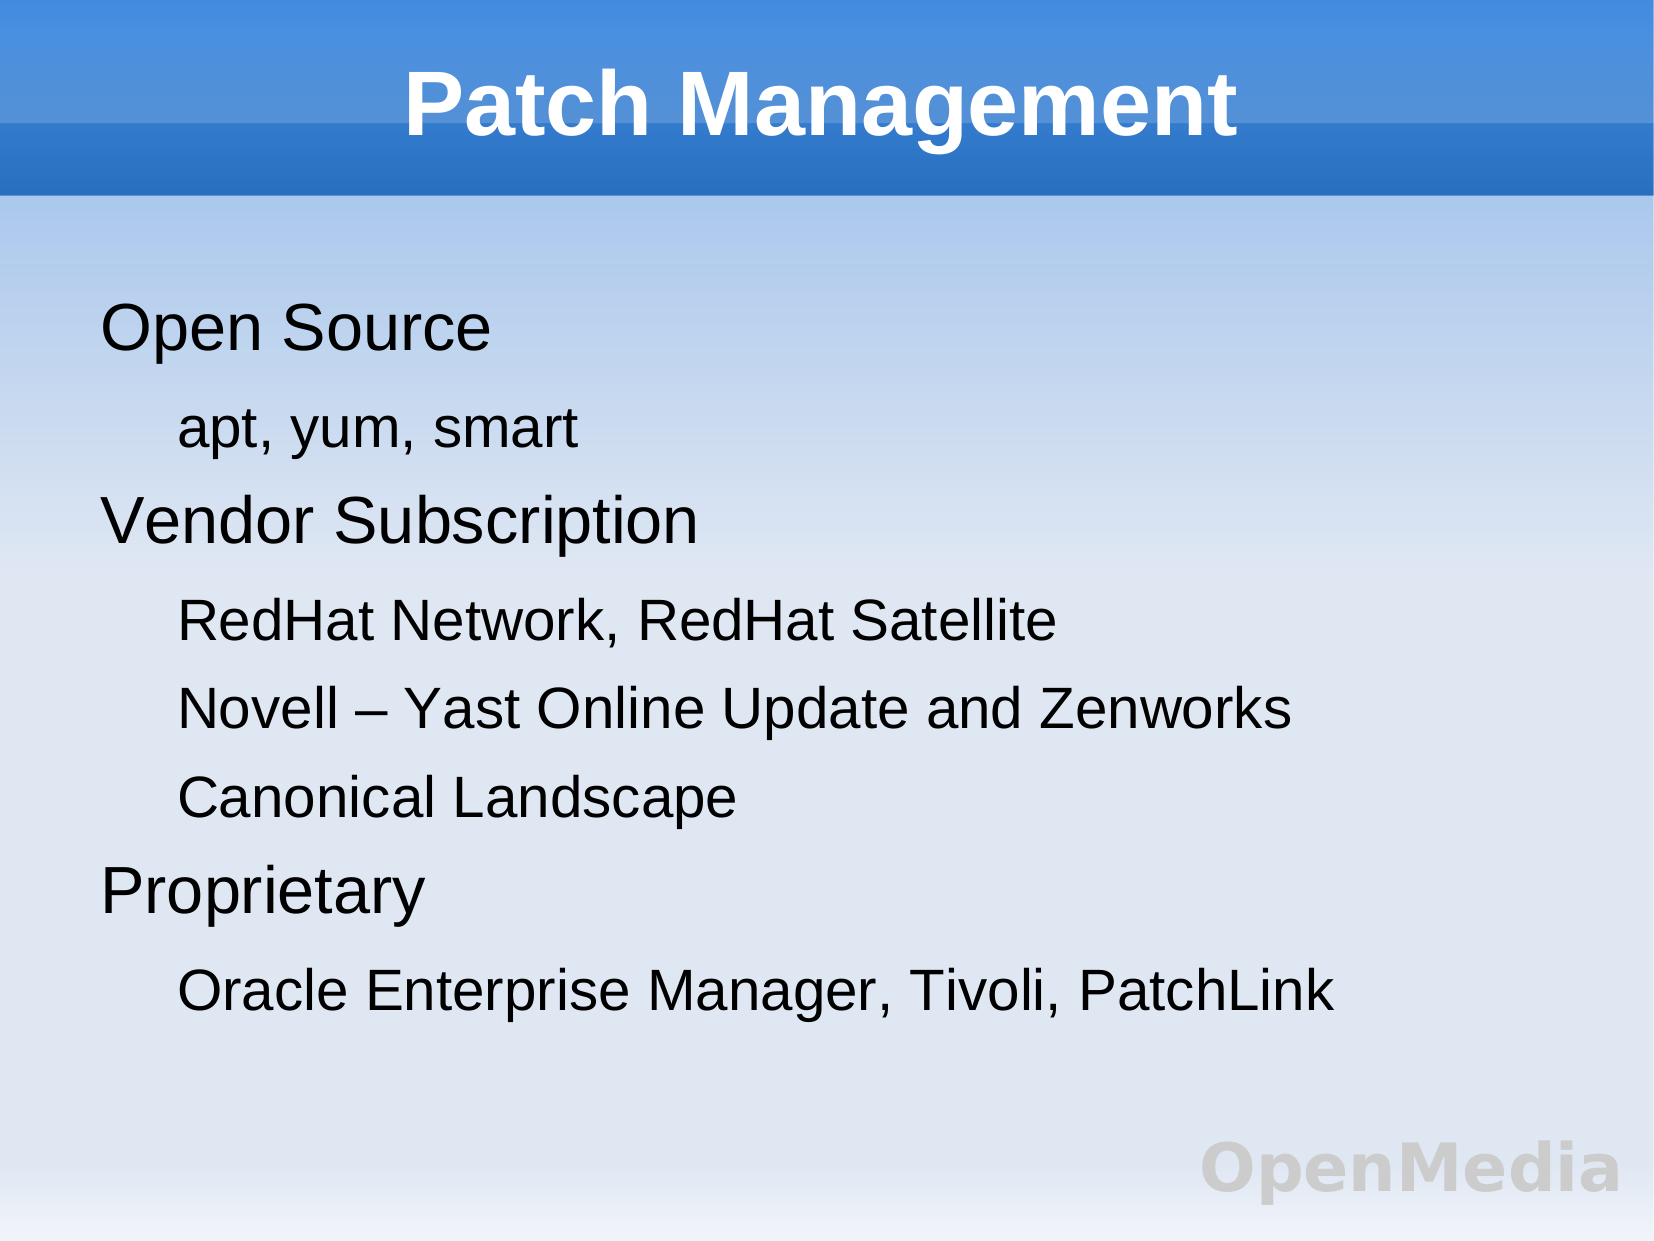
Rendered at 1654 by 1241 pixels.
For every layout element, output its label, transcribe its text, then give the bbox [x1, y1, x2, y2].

list Open Source apt, yum, smart Vendor Subscription RedHat Network, RedHat Satellite Novell – Yast Online Update and Zenworks Canonical Landscape Proprietary Oracle Enterprise Manager, Tivoli, PatchLink [82, 290, 1571, 1094]
picture [0, 0, 1654, 1241]
title Patch Management [76, 7, 1565, 200]
